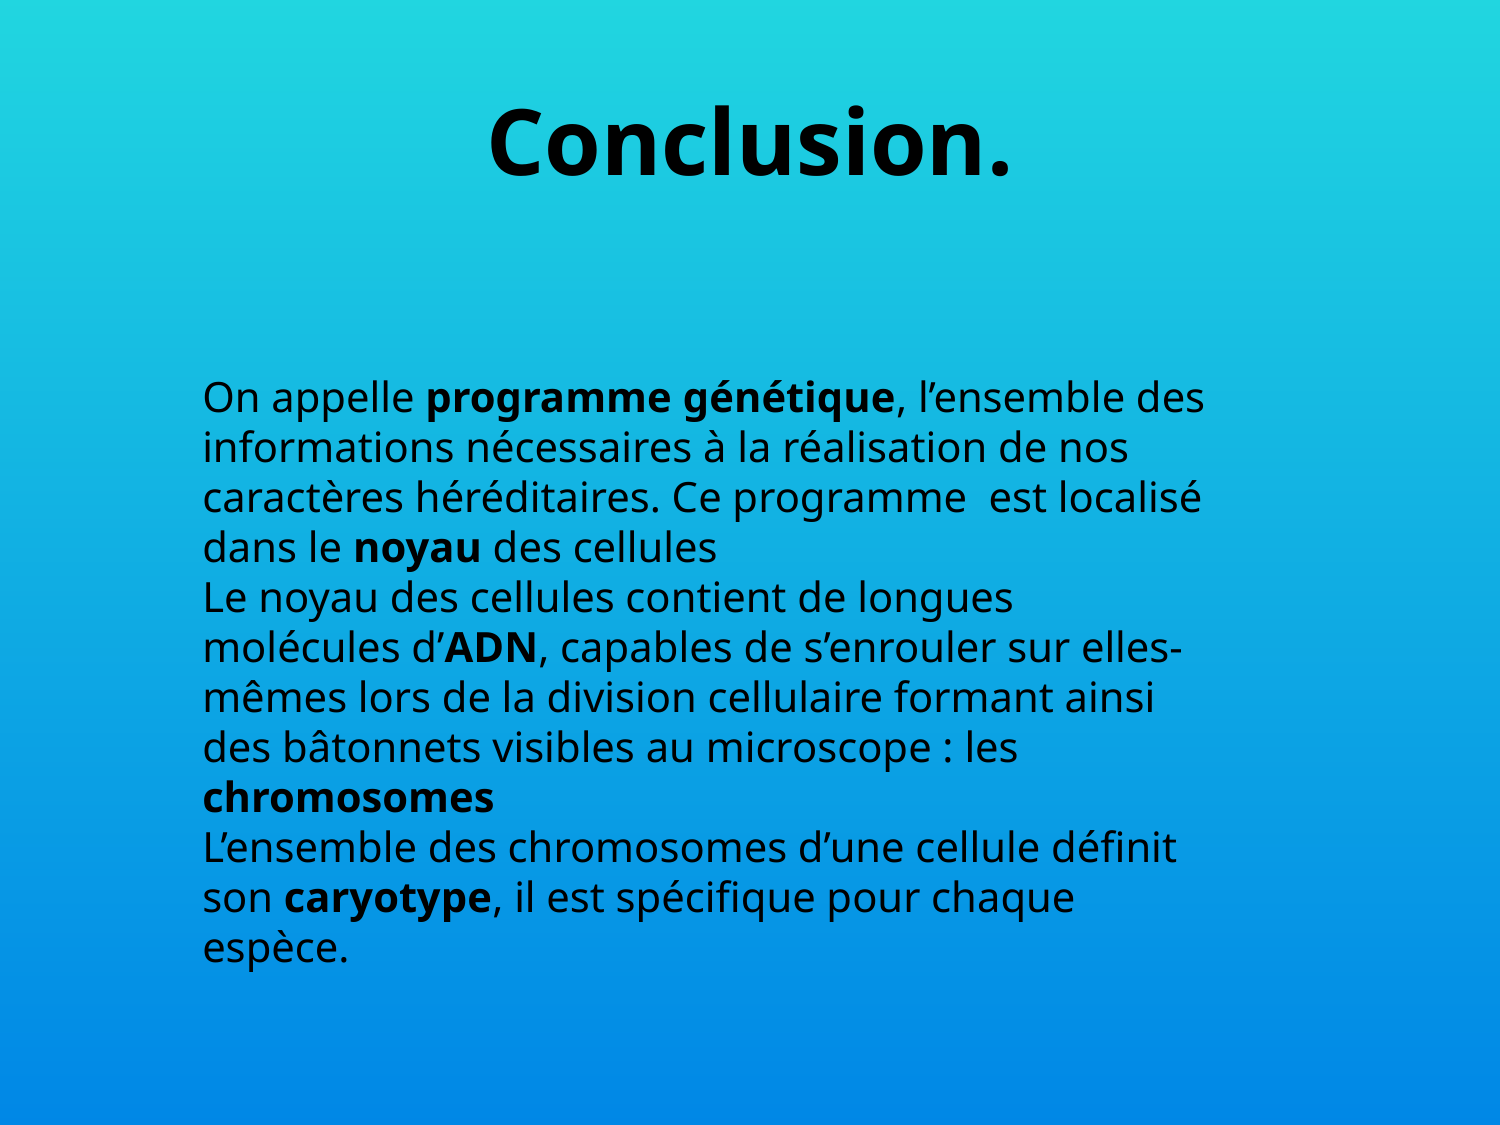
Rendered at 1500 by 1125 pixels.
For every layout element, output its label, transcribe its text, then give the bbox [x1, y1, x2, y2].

title Conclusion. [75, 45, 1425, 233]
text_box On appelle programme génétique, l’ensemble des informations nécessaires à la réalisation de nos caractères héréditaires. Ce programme est localisé dans le noyau des cellules Le noyau des cellules contient de longues molécules d’ADN, capables de s’enrouler sur elles-mêmes lors de la division cellulaire formant ainsi des bâtonnets visibles au microscope : les chromosomes L’ensemble des chromosomes d’une cellule définit son caryotype, il est spécifique pour chaque espèce. [187, 363, 1231, 1024]
